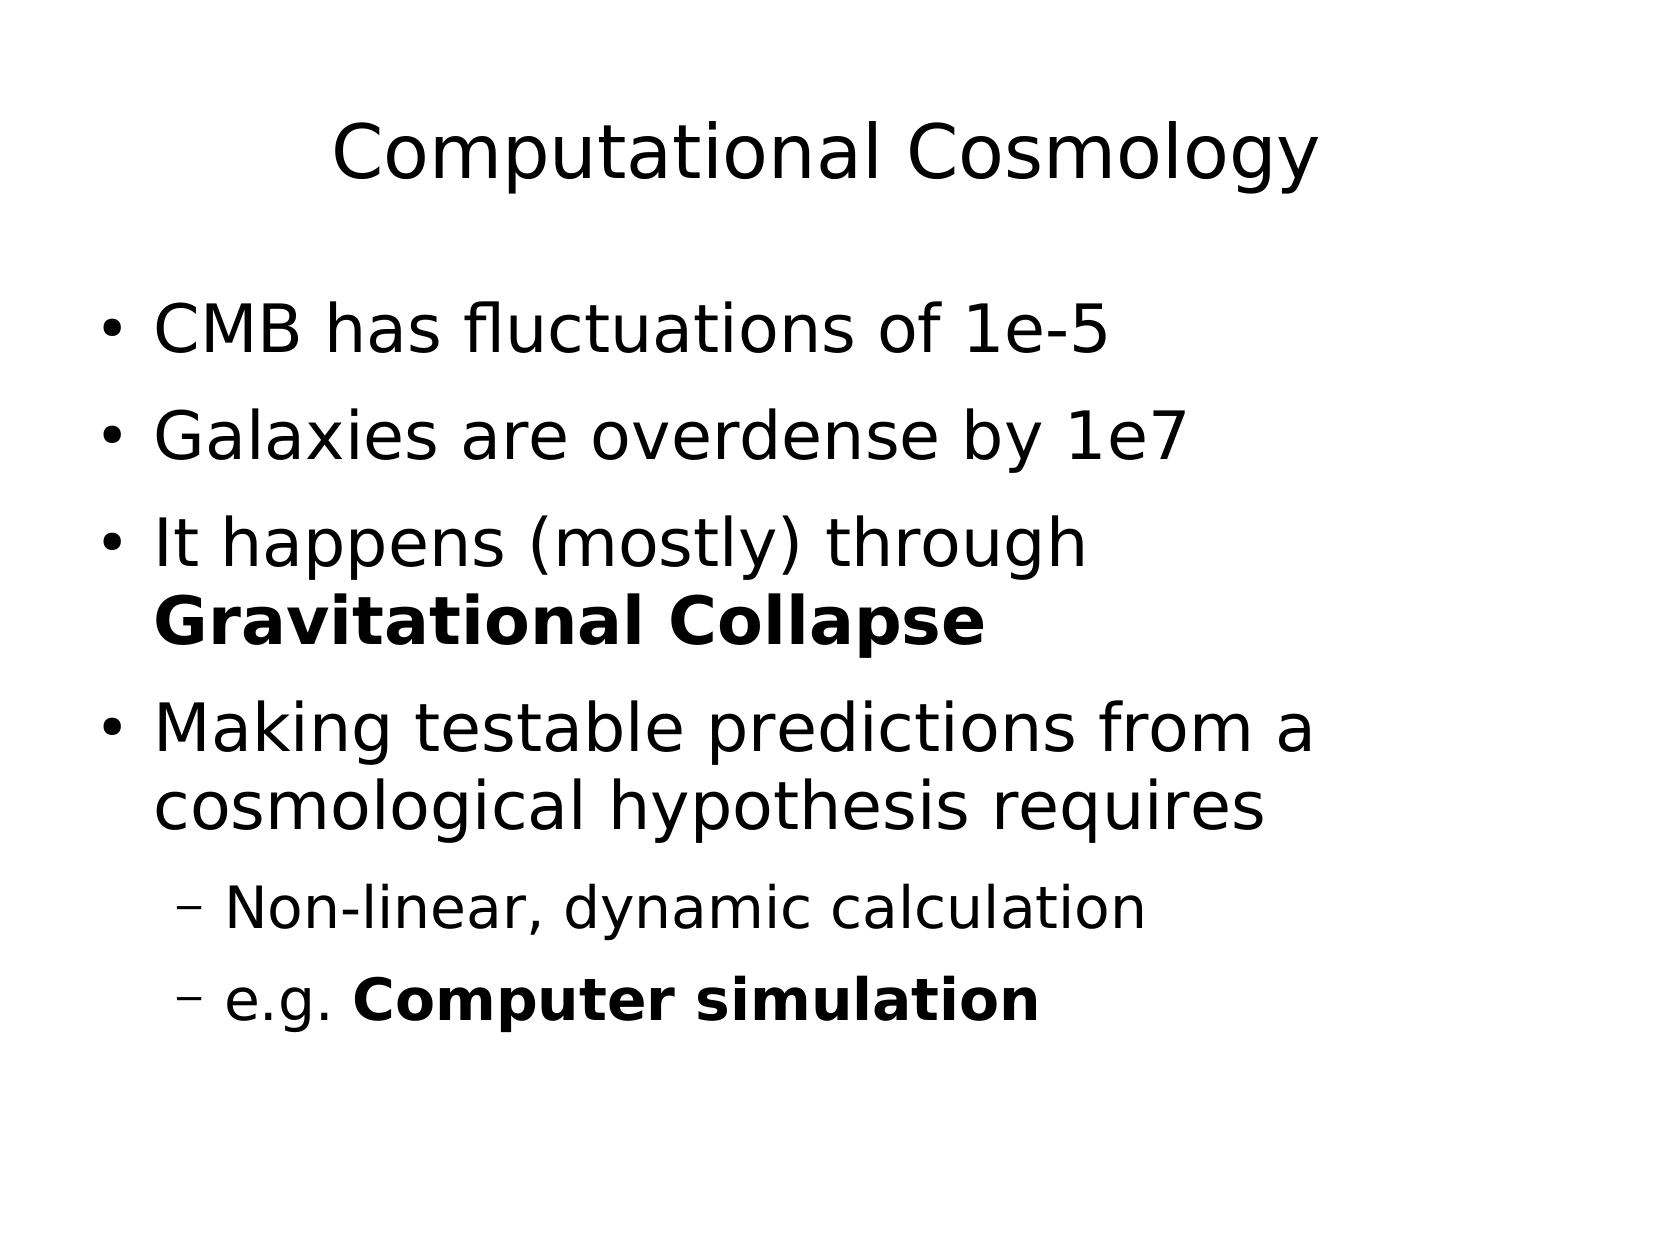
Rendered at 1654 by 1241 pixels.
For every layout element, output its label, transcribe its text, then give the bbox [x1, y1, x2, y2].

list CMB has fluctuations of 1e-5 Galaxies are overdense by 1e7 It happens (mostly) through Gravitational Collapse Making testable predictions from a cosmological hypothesis requires Non-linear, dynamic calculation e.g. Computer simulation [82, 290, 1571, 1095]
title Computational Cosmology [82, 49, 1571, 257]
